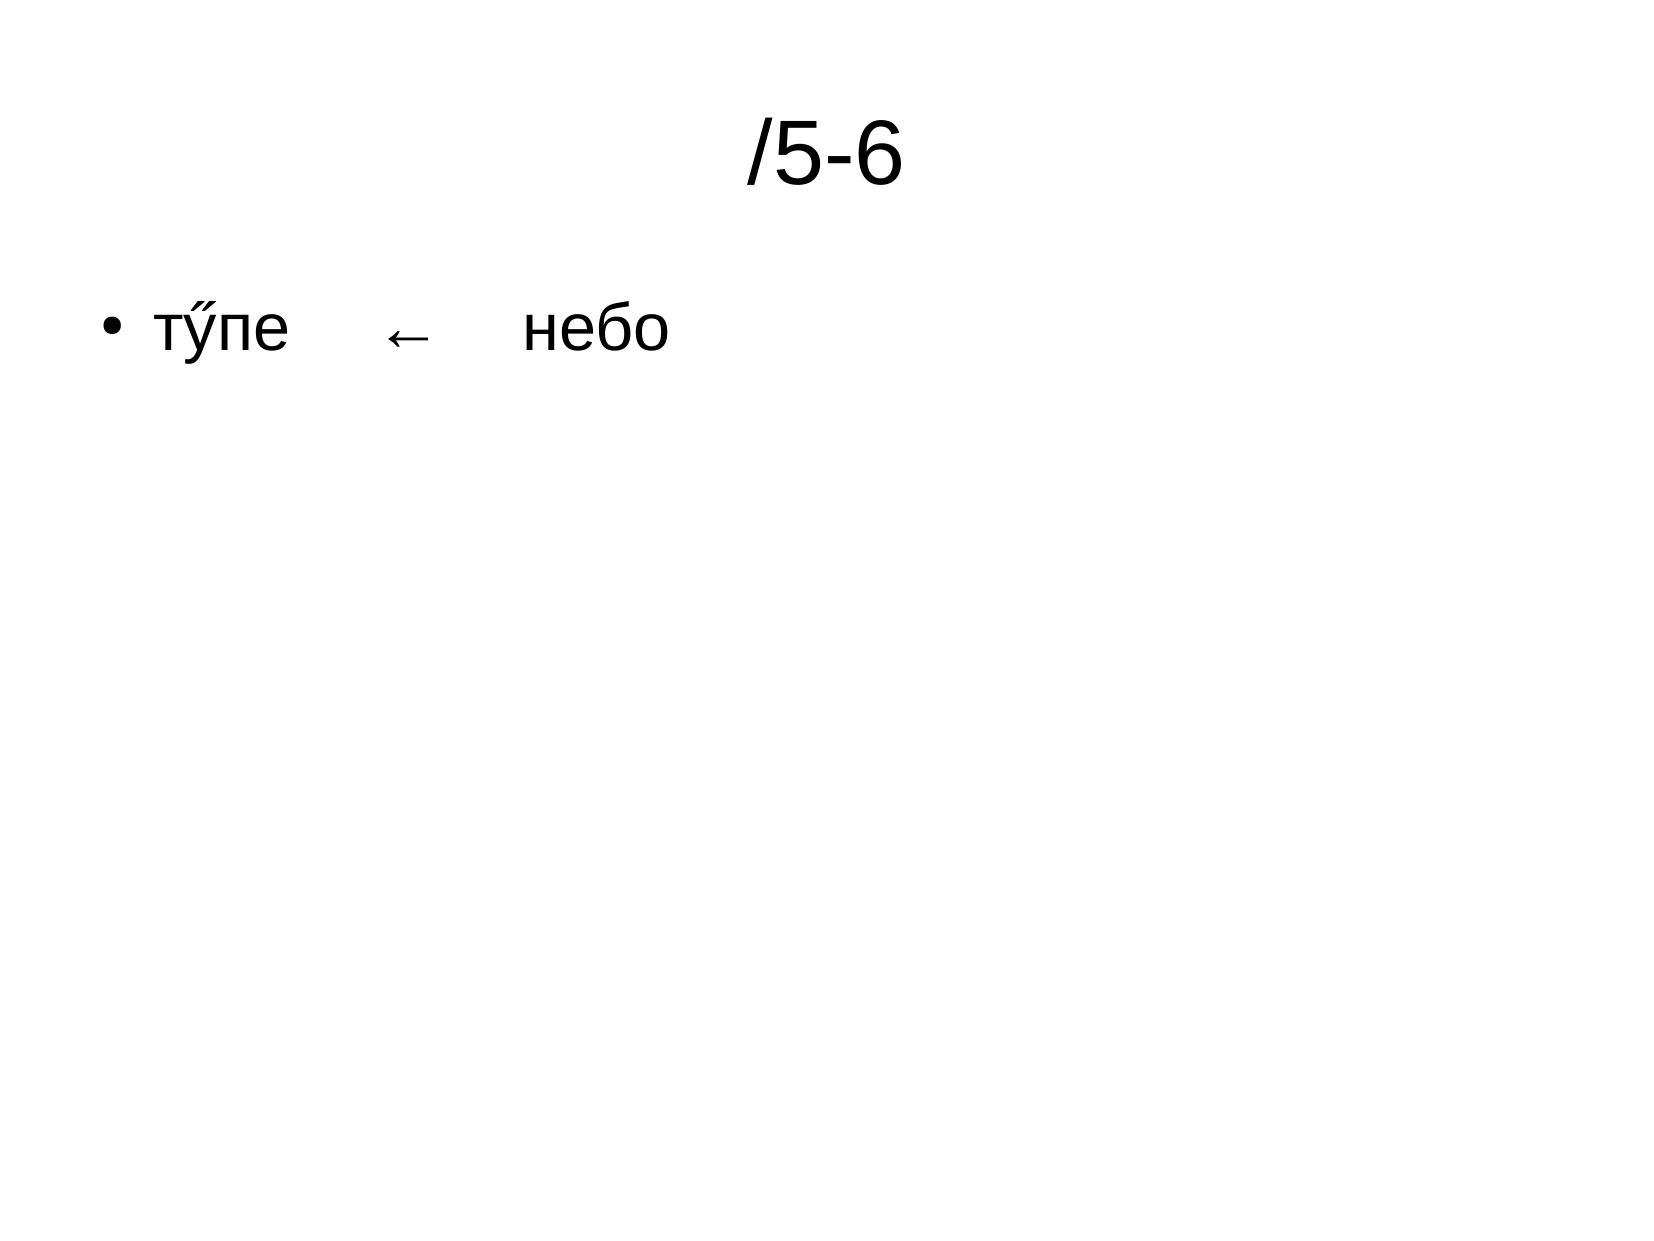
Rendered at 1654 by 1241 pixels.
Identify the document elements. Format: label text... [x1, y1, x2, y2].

list тӳпе ← небо [82, 290, 1571, 1094]
title /5-6 [82, 56, 1571, 250]
